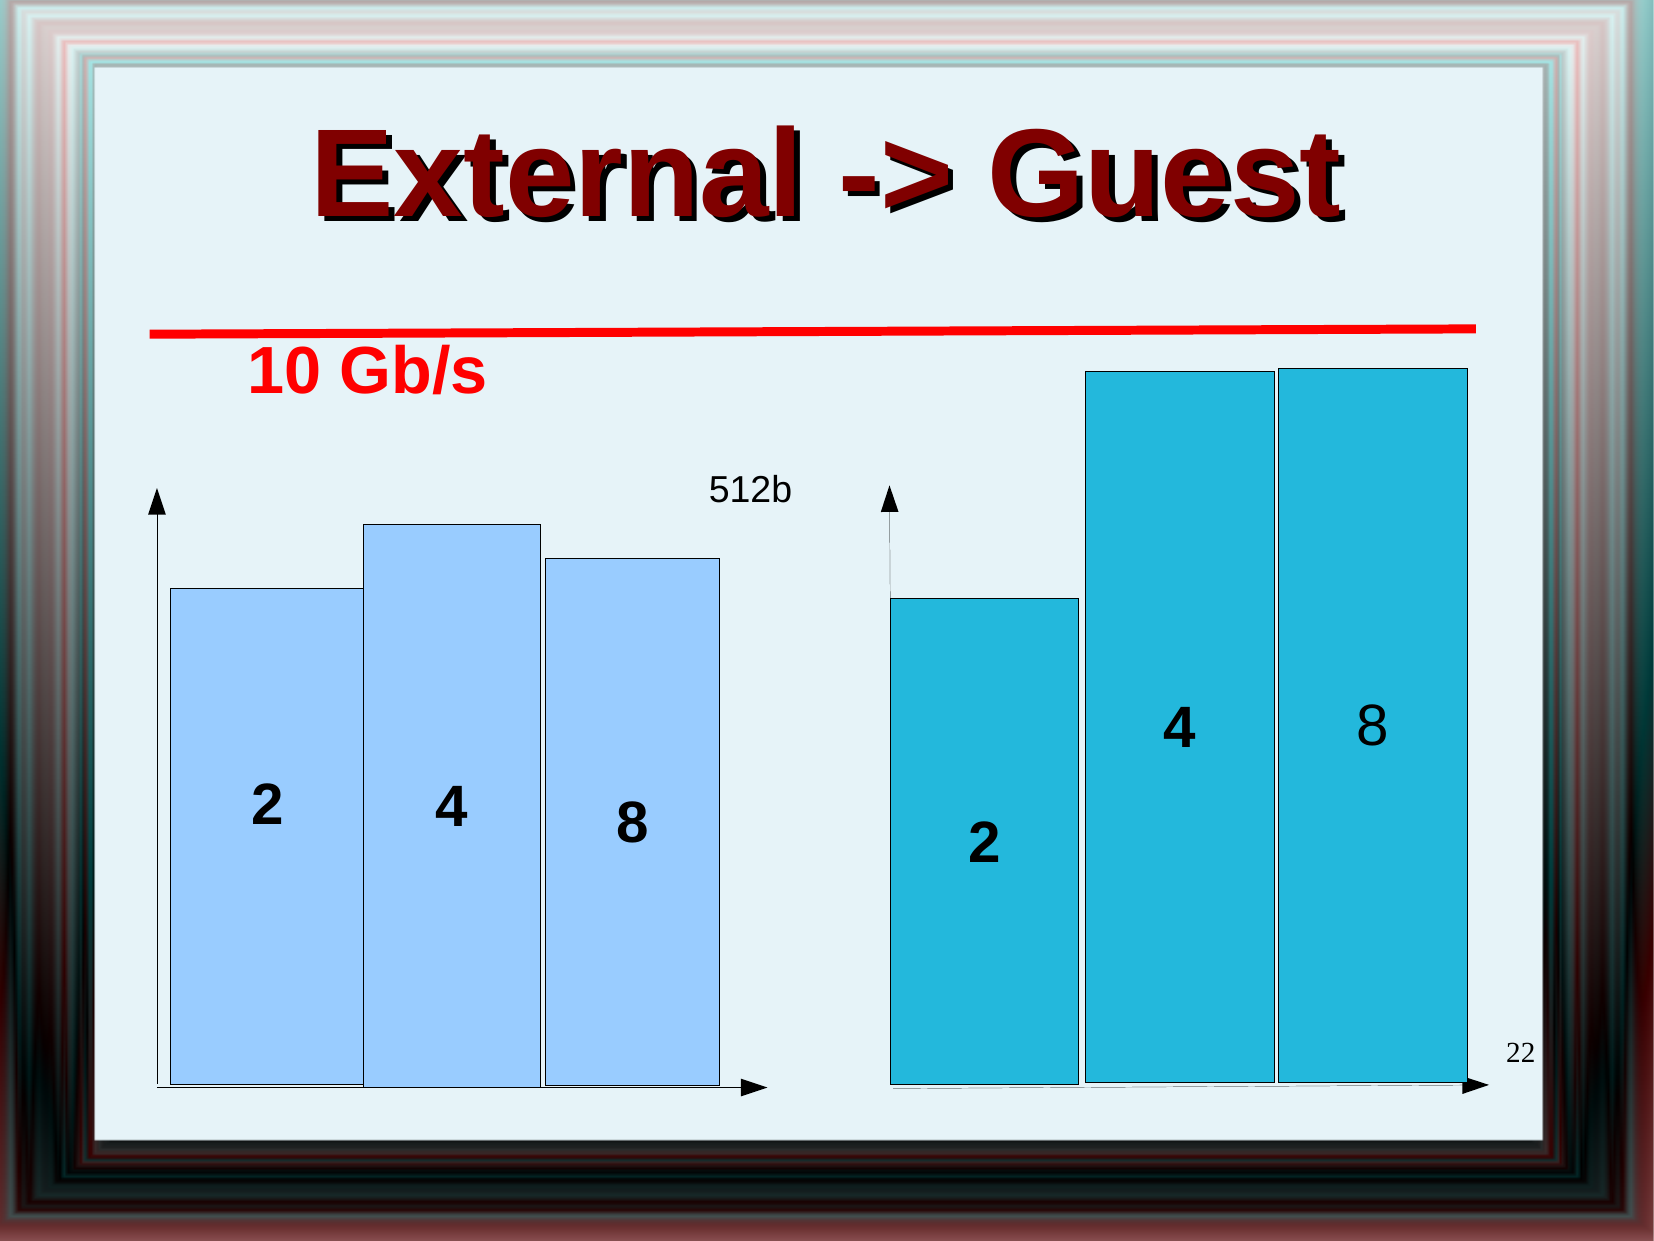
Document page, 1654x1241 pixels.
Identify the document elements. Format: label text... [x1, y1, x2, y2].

text_box 8 [1278, 368, 1468, 1083]
text_box 2 [170, 588, 364, 1085]
text_box 4 [363, 524, 541, 1088]
text_box 10 Gb/s [232, 326, 511, 418]
picture [0, 0, 1654, 1241]
text_box 512b [694, 460, 881, 518]
text_box 8 [545, 558, 720, 1086]
title External -> Guest [118, 88, 1536, 257]
text_box 4 [1085, 371, 1275, 1083]
text_box 2 [890, 598, 1079, 1085]
